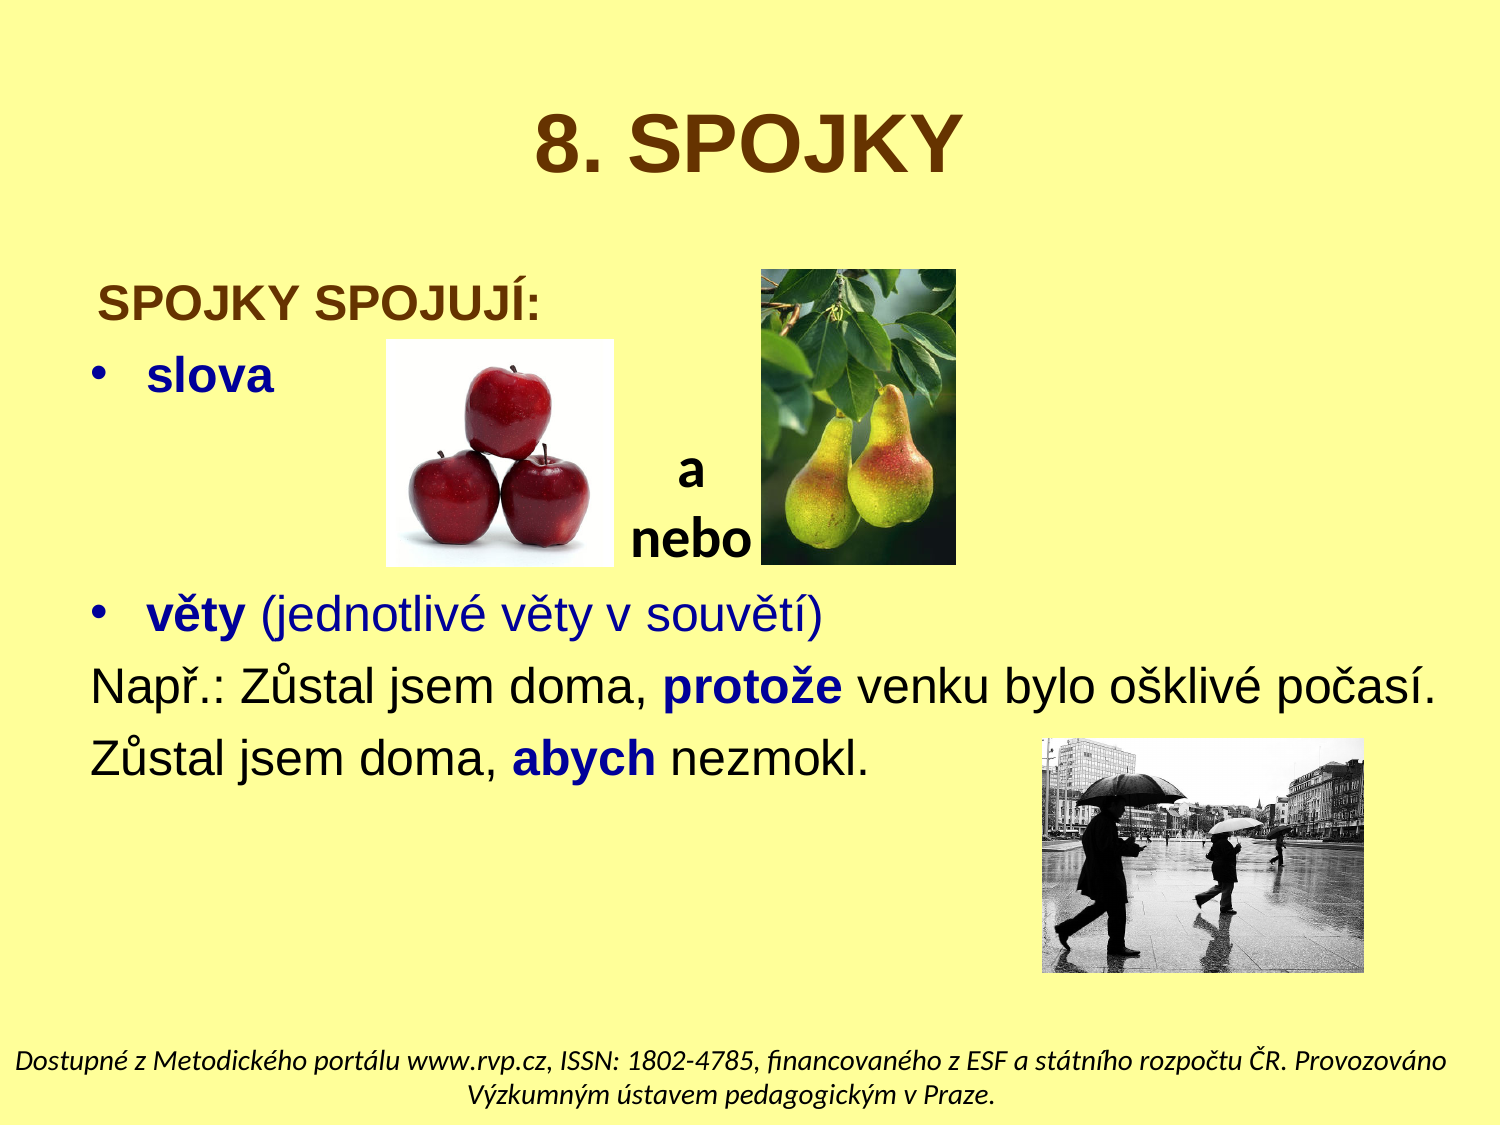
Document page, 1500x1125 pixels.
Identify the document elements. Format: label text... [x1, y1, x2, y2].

title 8. SPOJKY [75, 45, 1426, 233]
picture [761, 269, 956, 565]
text_box a nebo [609, 421, 774, 578]
text_box Dostupné z Metodického portálu www.rvp.cz, ISSN: 1802-4785, financovaného z ESF a státního rozpočtu ČR. Provozováno Výzkumným ústavem pedagogickým v Praze. [0, 1033, 1464, 1119]
picture [1042, 738, 1364, 973]
list SPOJKY SPOJUJÍ: slova věty (jednotlivé věty v souvětí) Např.: Zůstal jsem doma, protože venku bylo ošklivé počasí. Zůstal jsem doma, abych nezmokl. [75, 262, 1500, 1006]
picture [386, 339, 614, 567]
